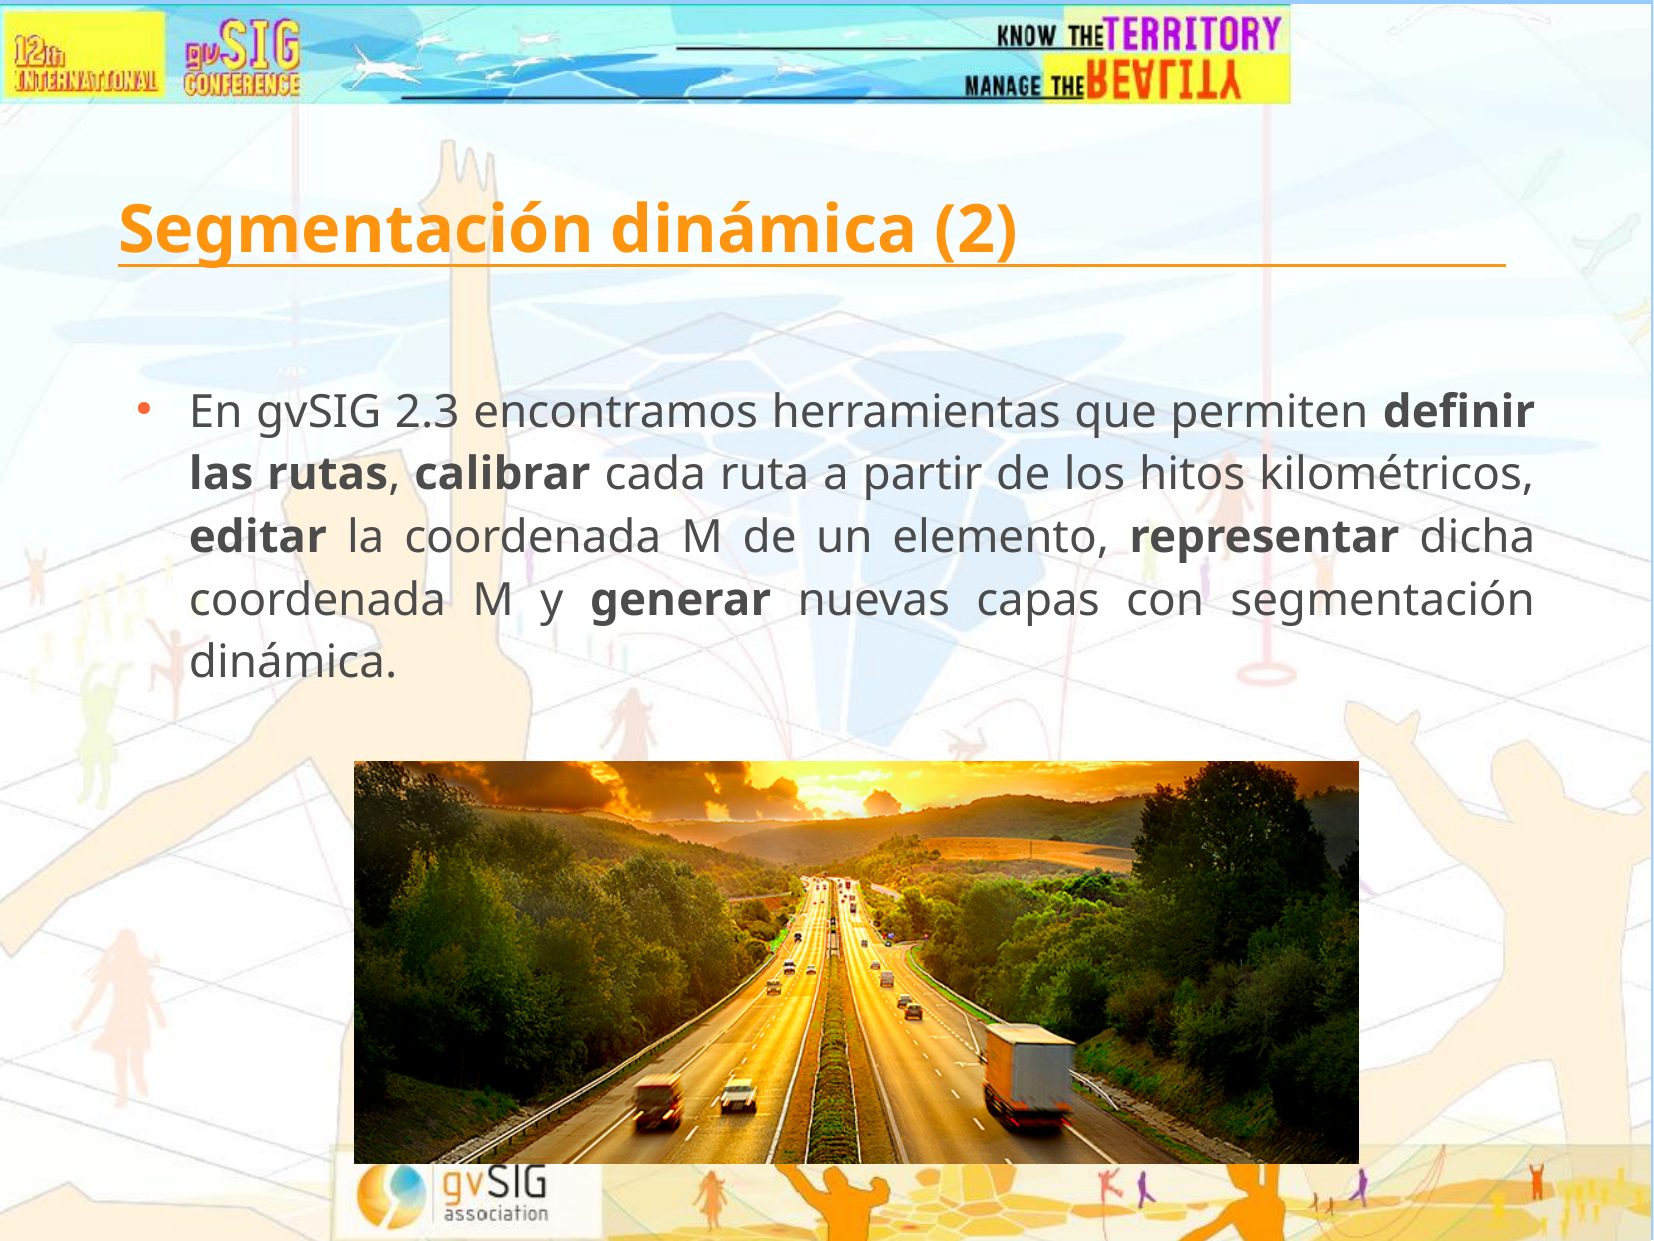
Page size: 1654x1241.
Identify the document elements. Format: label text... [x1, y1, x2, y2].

title Segmentación dinámica (2) [118, 177, 1607, 276]
list En gvSIG 2.3 encontramos herramientas que permiten definir las rutas, calibrar cada ruta a partir de los hitos kilométricos, editar la coordenada M de un elemento, representar dicha coordenada M y generar nuevas capas con segmentación dinámica. [118, 301, 1536, 827]
picture [0, 4, 1652, 1241]
